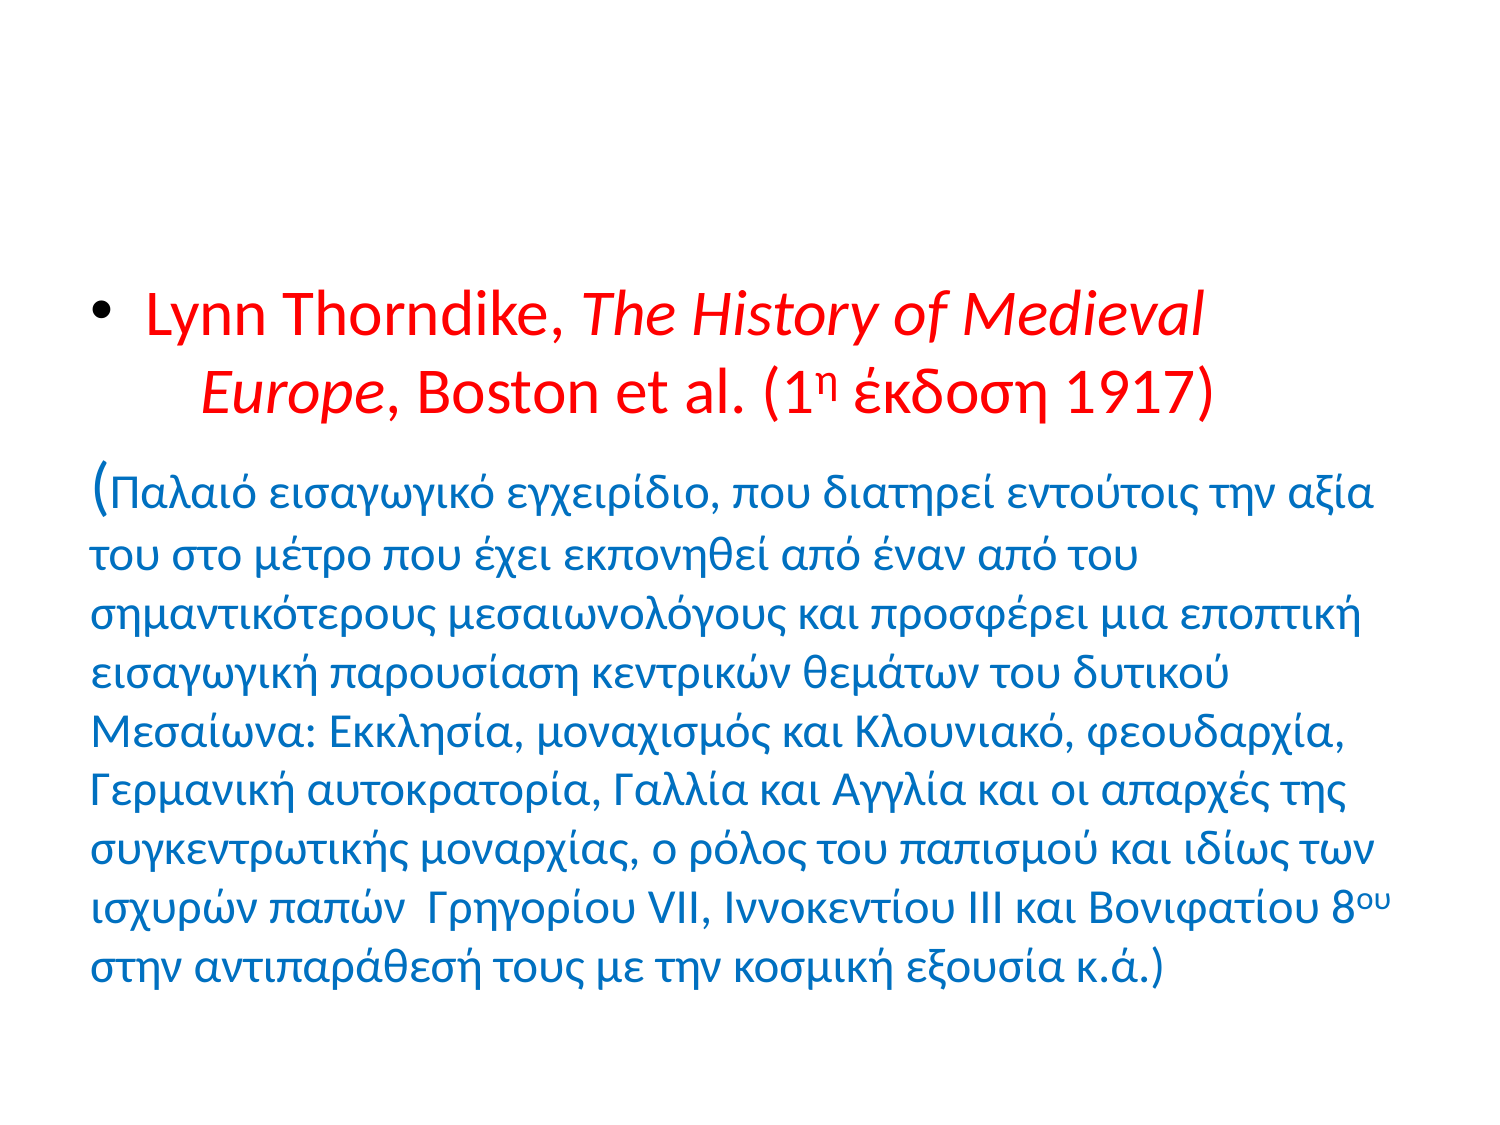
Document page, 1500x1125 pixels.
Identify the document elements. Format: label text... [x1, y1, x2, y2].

list Lynn Thorndike, The History of Medieval Europe, Boston et al. (1η έκδοση 1917) (Παλαιό εισαγωγικό εγχειρίδιο, που διατηρεί εντούτοις την αξία του στο μέτρο που έχει εκπονηθεί από έναν από του σημαντικότερους μεσαιωνολόγους και προσφέρει μια εποπτική εισαγωγική παρουσίαση κεντρικών θεμάτων του δυτικού Μεσαίωνα: Εκκλησία, μοναχισμός και Κλουνιακό, φεουδαρχία, Γερμανική αυτοκρατορία, Γαλλία και Αγγλία και οι απαρχές της συγκεντρωτικής μοναρχίας, ο ρόλος του παπισμού και ιδίως των ισχυρών παπών Γρηγορίου VII, Ιννοκεντίου ΙΙΙ και Βονιφατίου 8ου στην αντιπαράθεσή τους με την κοσμική εξουσία κ.ά.) [75, 262, 1426, 1005]
